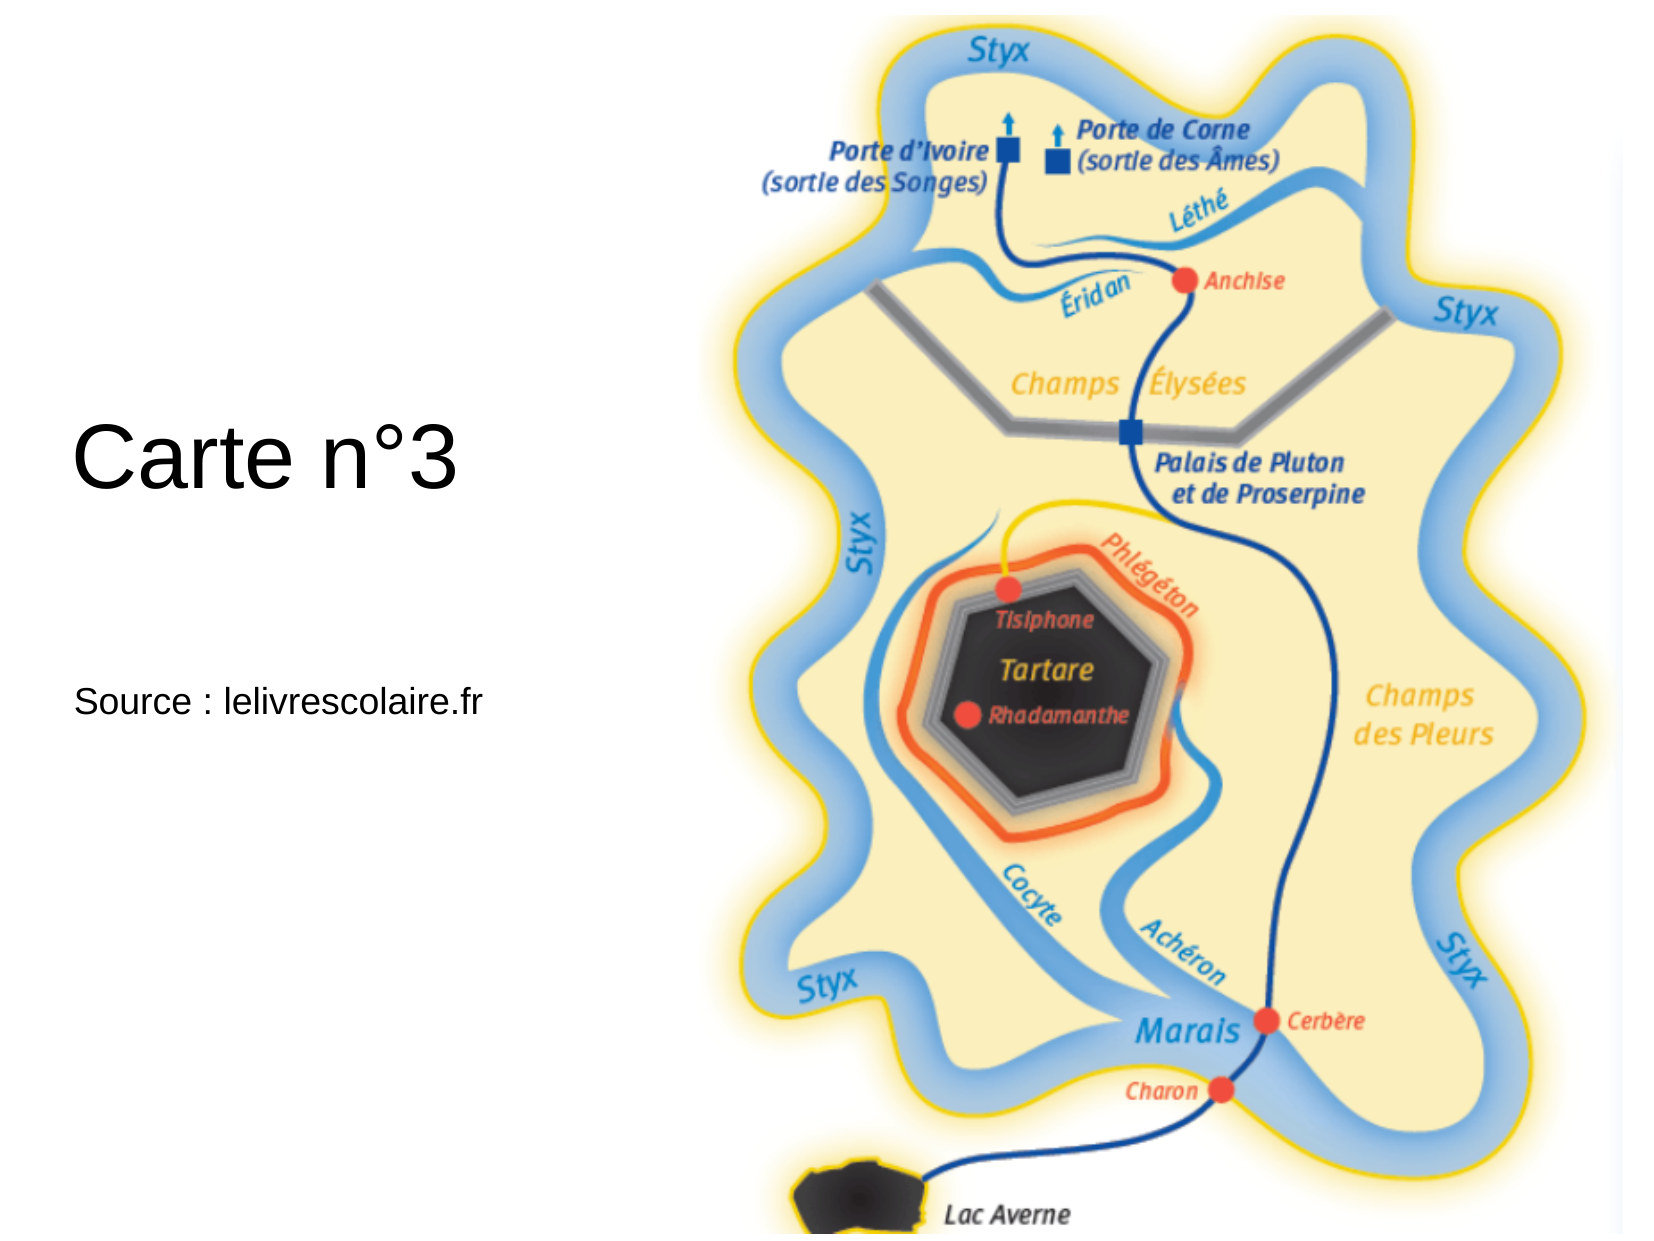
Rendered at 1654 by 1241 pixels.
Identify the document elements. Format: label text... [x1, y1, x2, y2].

text_box Source : lelivrescolaire.fr [59, 673, 662, 731]
picture [614, 15, 1623, 1234]
title Carte n°3 [23, 348, 508, 556]
